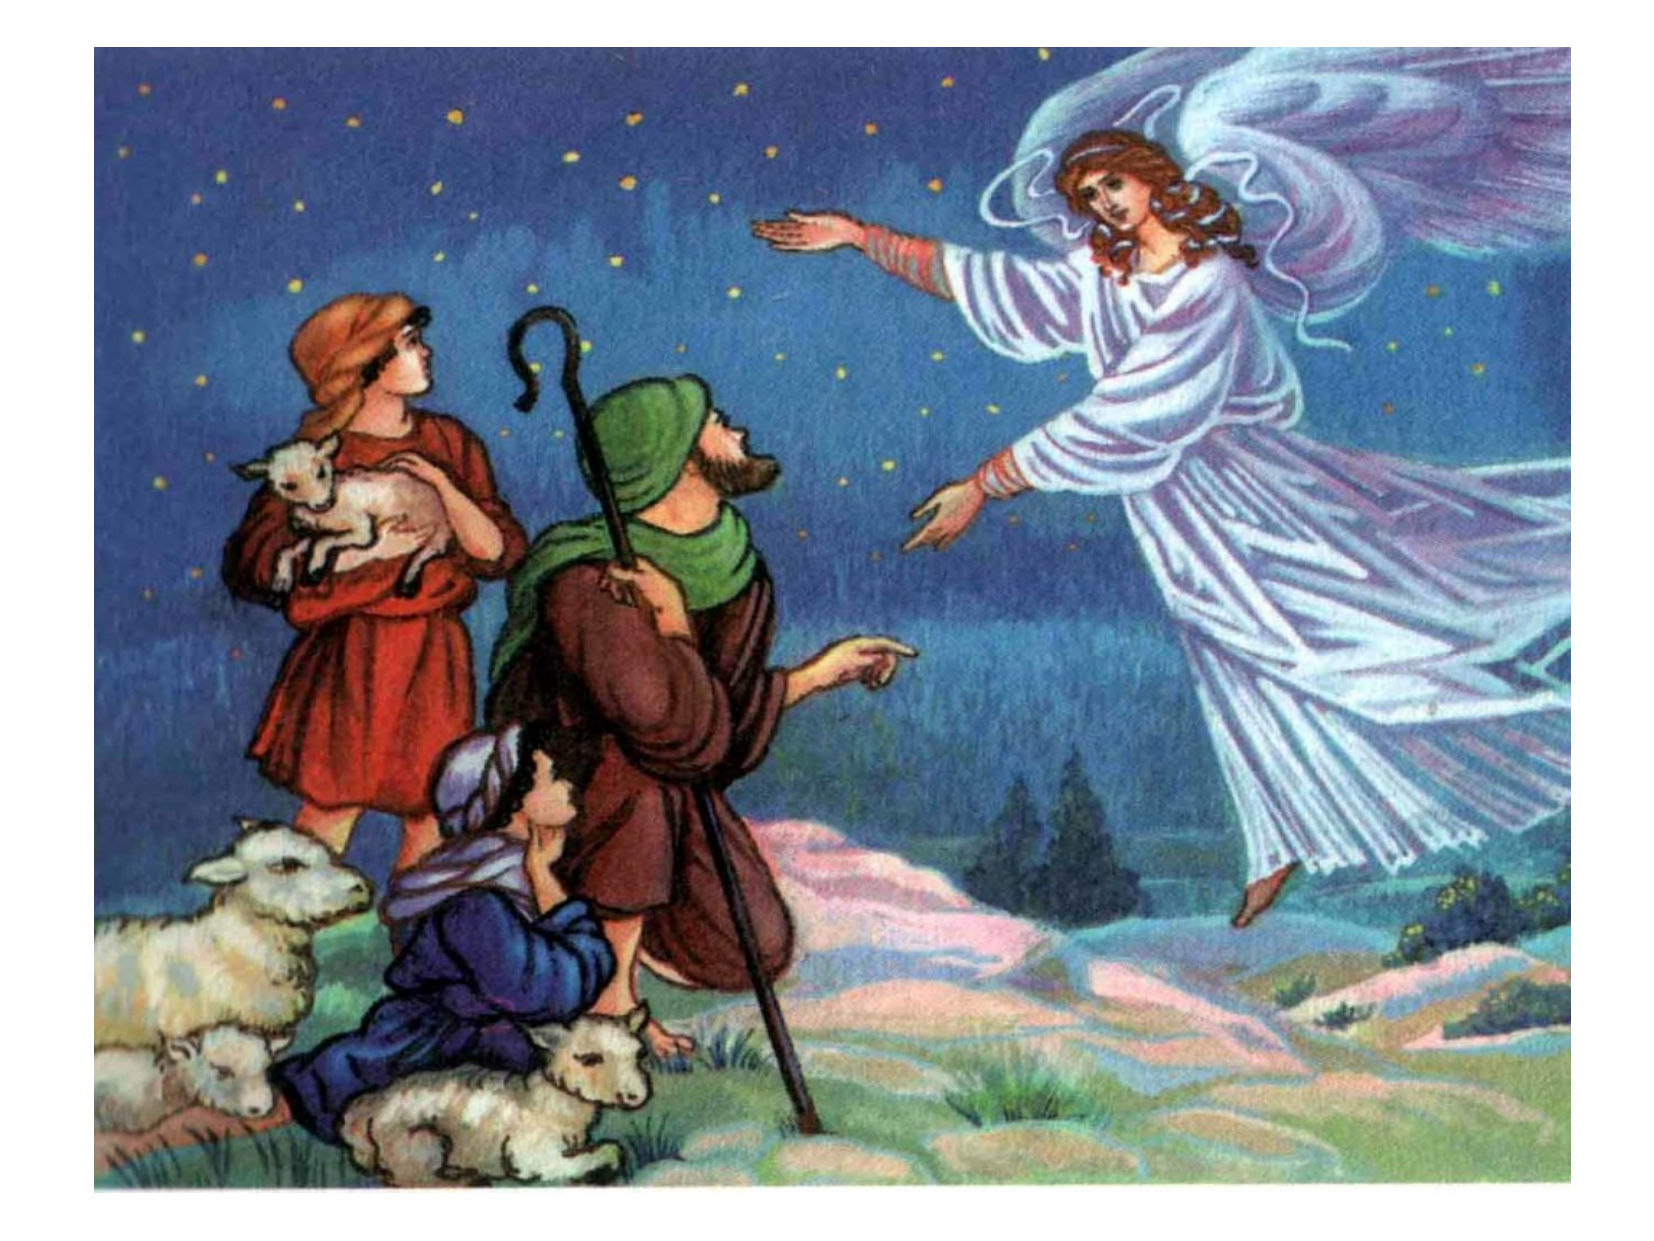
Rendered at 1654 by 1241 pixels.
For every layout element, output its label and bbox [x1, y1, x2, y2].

picture [94, 47, 1571, 1193]
